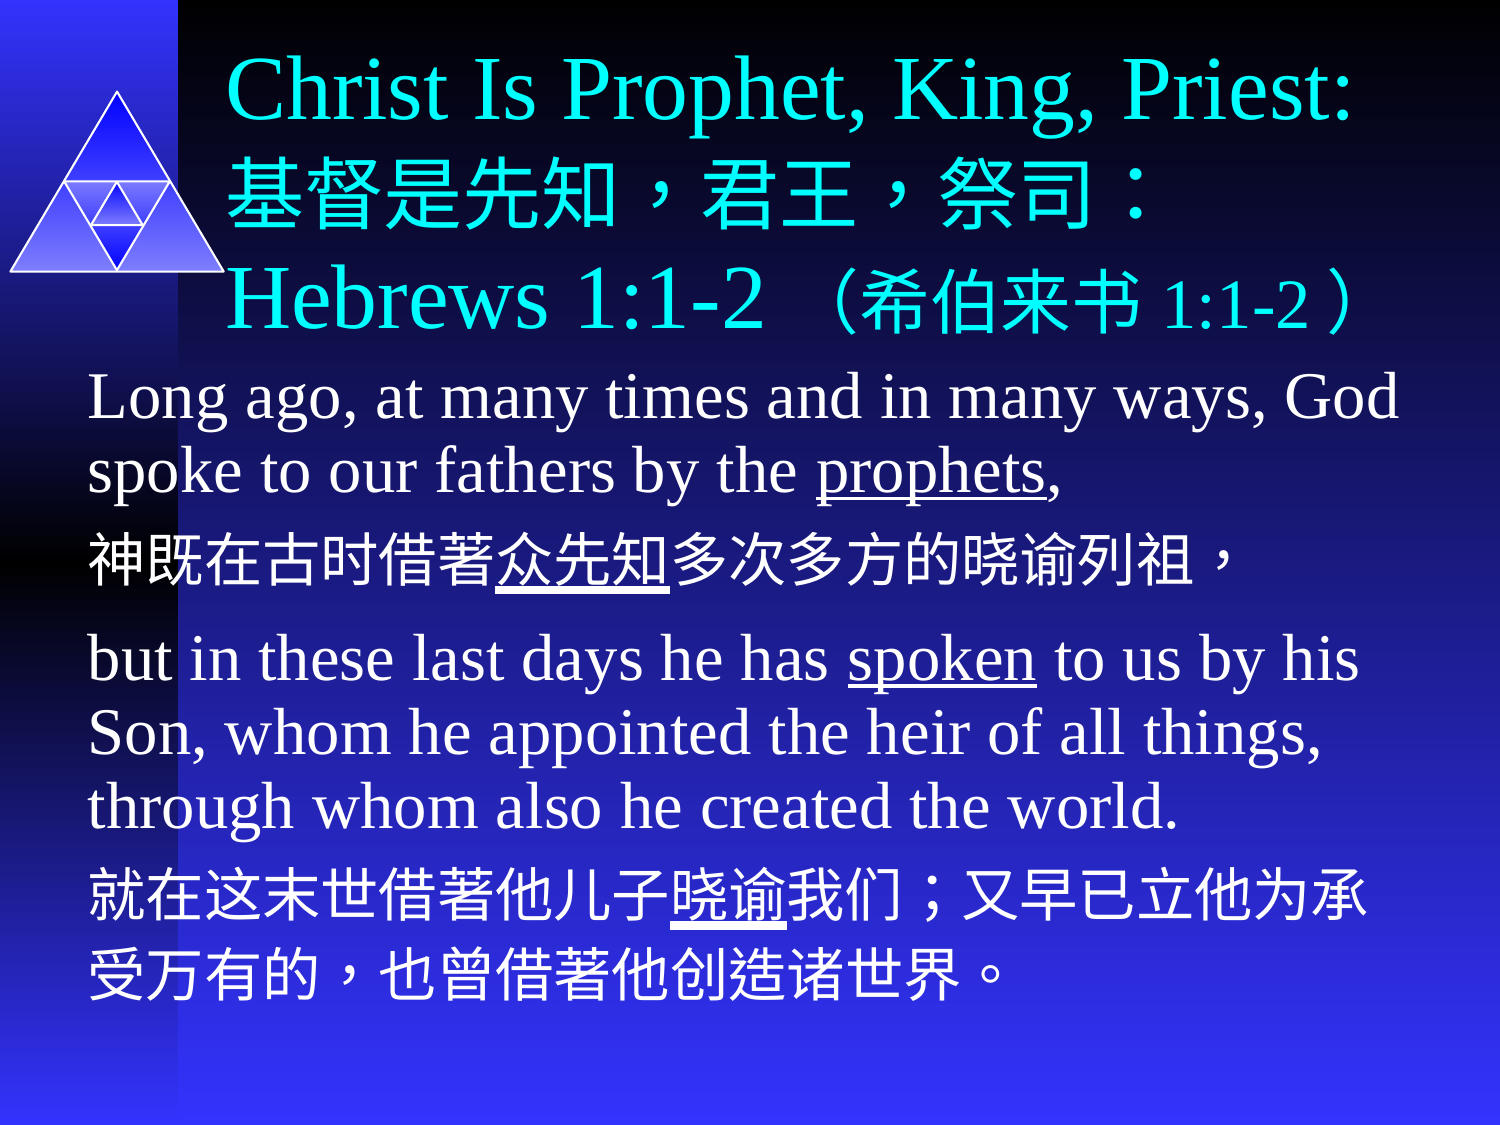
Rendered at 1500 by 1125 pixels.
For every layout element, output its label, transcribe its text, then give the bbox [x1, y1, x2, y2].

text_box Long ago, at many times and in many ways, God spoke to our fathers by the prophets, 神既在古时借著众先知多次多方的晓谕列祖， but in these last days he has spoken to us by his Son, whom he appointed the heir of all things, through whom also he created the world. 就在这末世借著他儿子晓谕我们；又早已立他为承受万有的，也曾借著他创造诸世界。 [72, 351, 1437, 1125]
title Christ Is Prophet, King, Priest: 基督是先知，君王，祭司： Hebrews 1:1-2（希伯来书1:1-2） [225, 33, 1463, 354]
